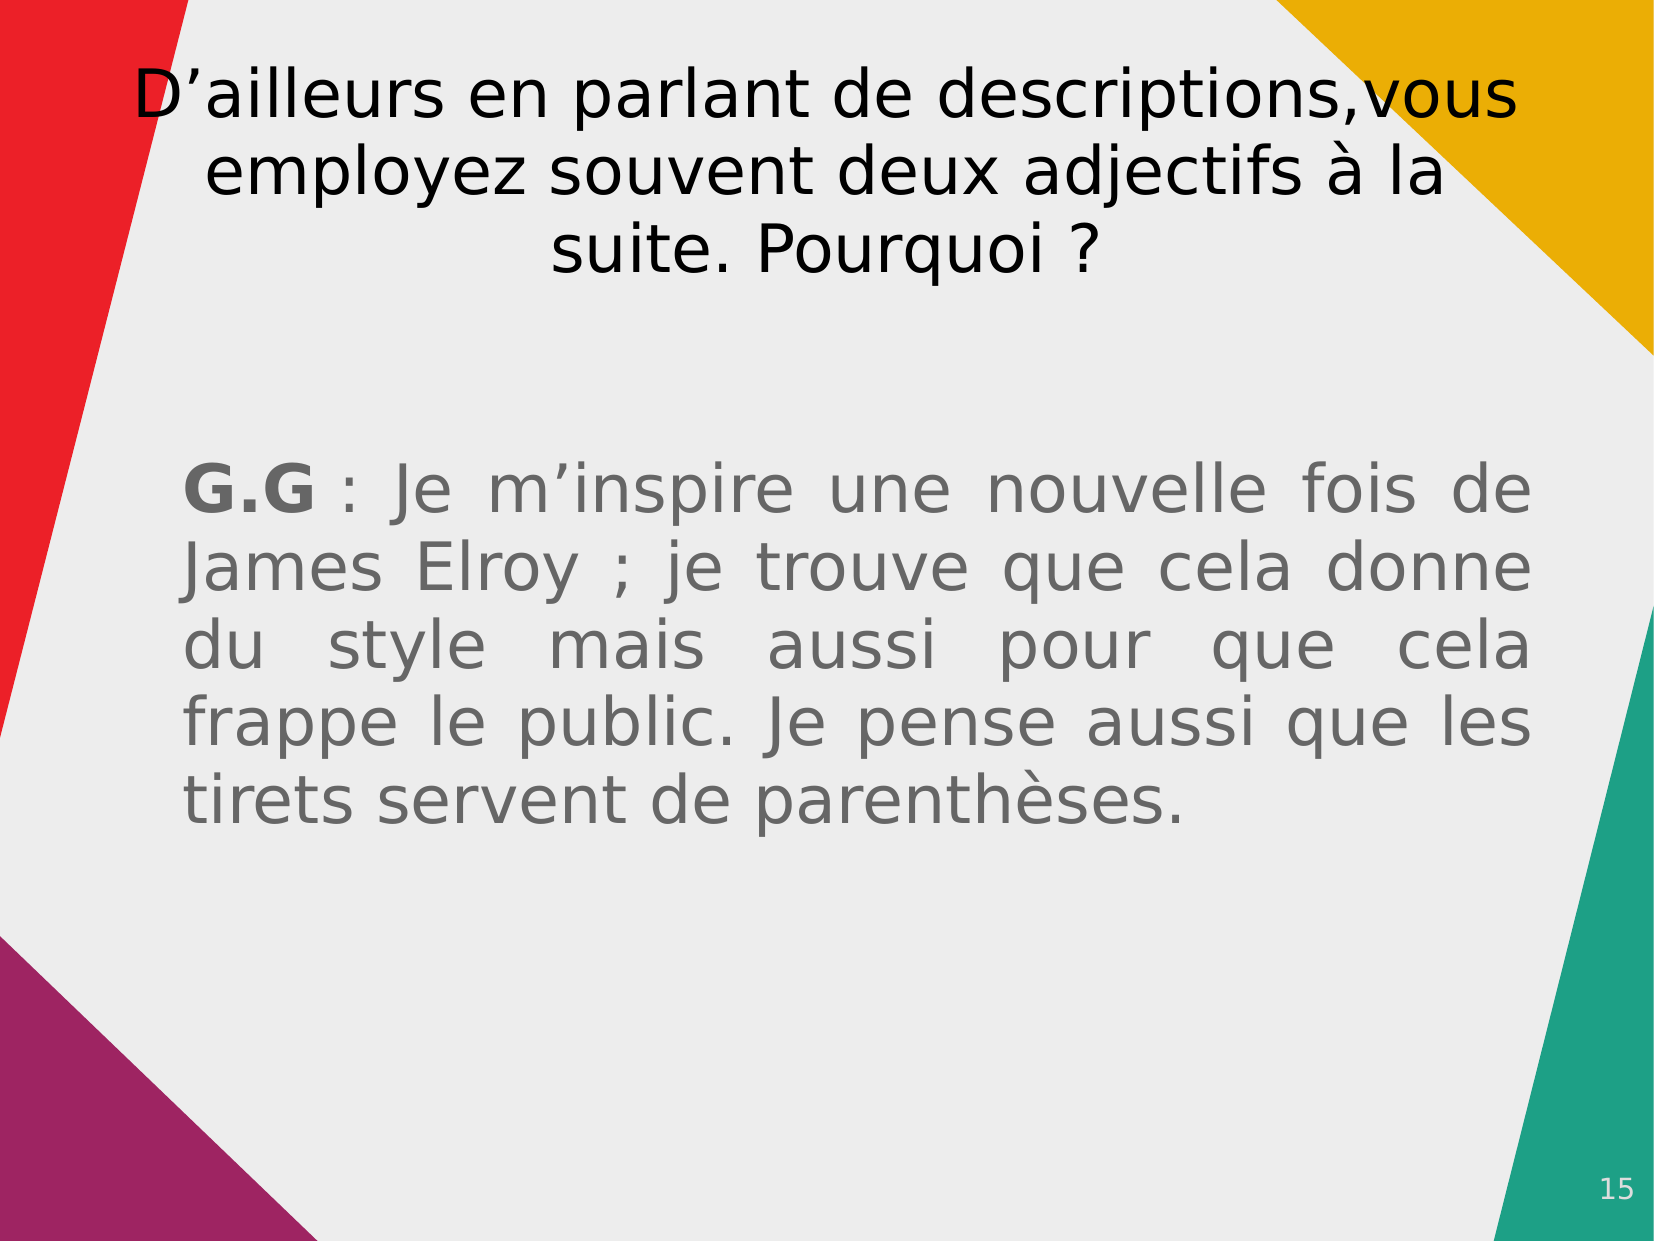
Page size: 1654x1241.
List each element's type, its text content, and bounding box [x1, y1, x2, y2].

title D’ailleurs en parlant de descriptions,vous employez souvent deux adjectifs à la suite. Pourquoi ? [114, 54, 1539, 289]
list G.G : Je m’inspire une nouvelle fois de James Elroy ; je trouve que cela donne du style mais aussi pour que cela frappe le public. Je pense aussi que les tirets servent de parenthèses. [111, 450, 1536, 1182]
